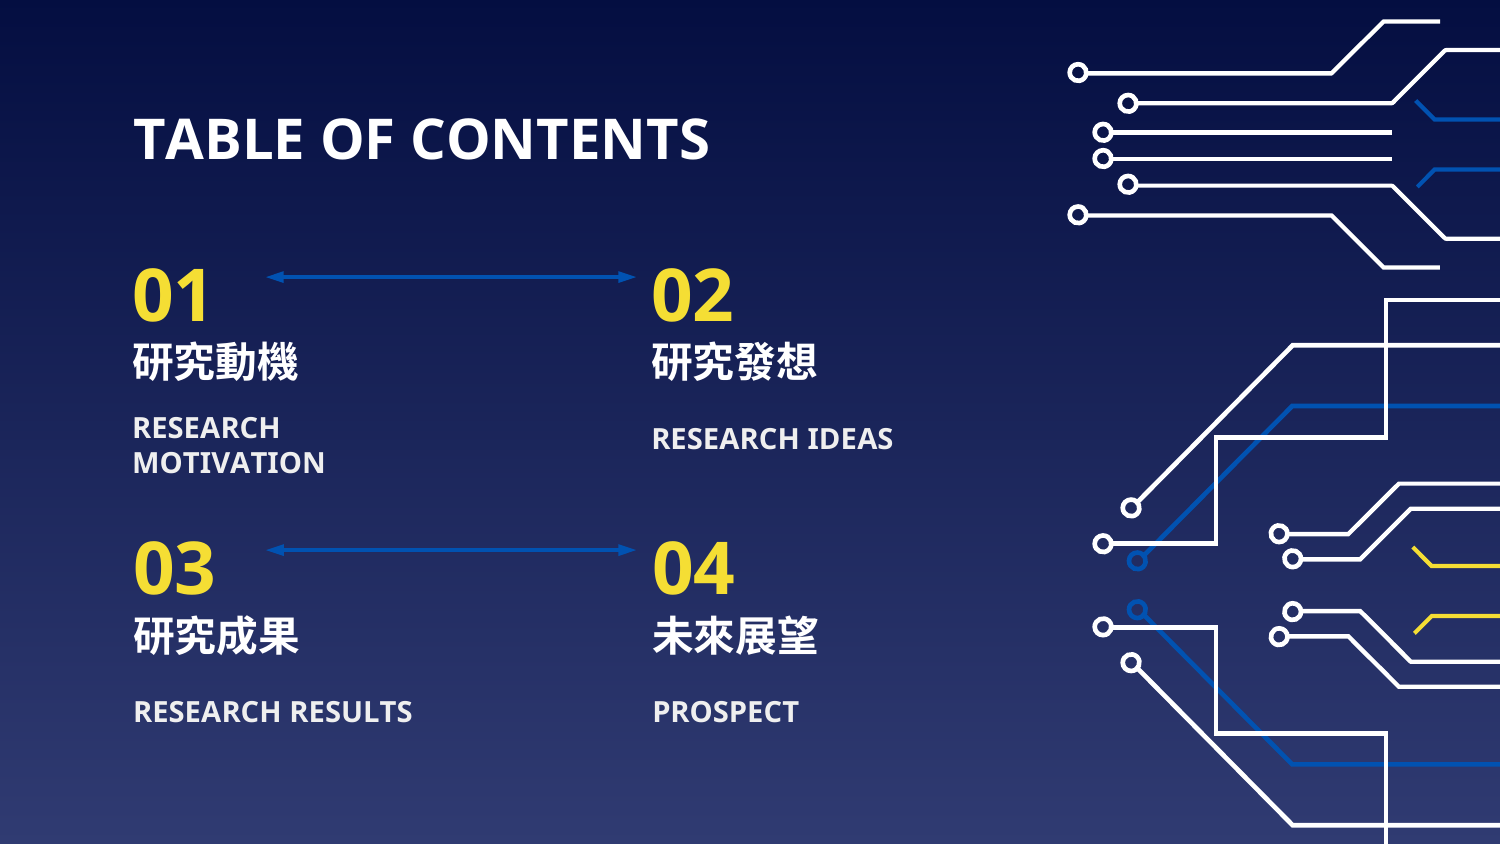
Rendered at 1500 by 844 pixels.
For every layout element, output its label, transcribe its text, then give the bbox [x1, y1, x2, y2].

title TABLE OF CONTENTS [118, 88, 999, 167]
text_box [1089, 213, 1440, 270]
title 研究成果 [118, 594, 480, 667]
title 02 [636, 233, 786, 321]
title 研究發想 [636, 321, 998, 394]
subtitle RESEARCH MOTIVATION [116, 394, 478, 482]
title 未來展望 [637, 594, 999, 667]
text_box [1089, 19, 1441, 76]
subtitle PROSPECT [637, 667, 999, 755]
title 研究動機 [116, 321, 478, 394]
title 03 [118, 506, 268, 594]
title 04 [637, 506, 787, 594]
text_box [1114, 157, 1392, 161]
subtitle RESEARCH RESULTS [118, 667, 480, 755]
title 01 [116, 233, 266, 321]
text_box [1139, 183, 1500, 242]
text_box [1139, 47, 1500, 106]
subtitle RESEARCH IDEAS [636, 394, 998, 482]
text_box [1114, 130, 1392, 135]
